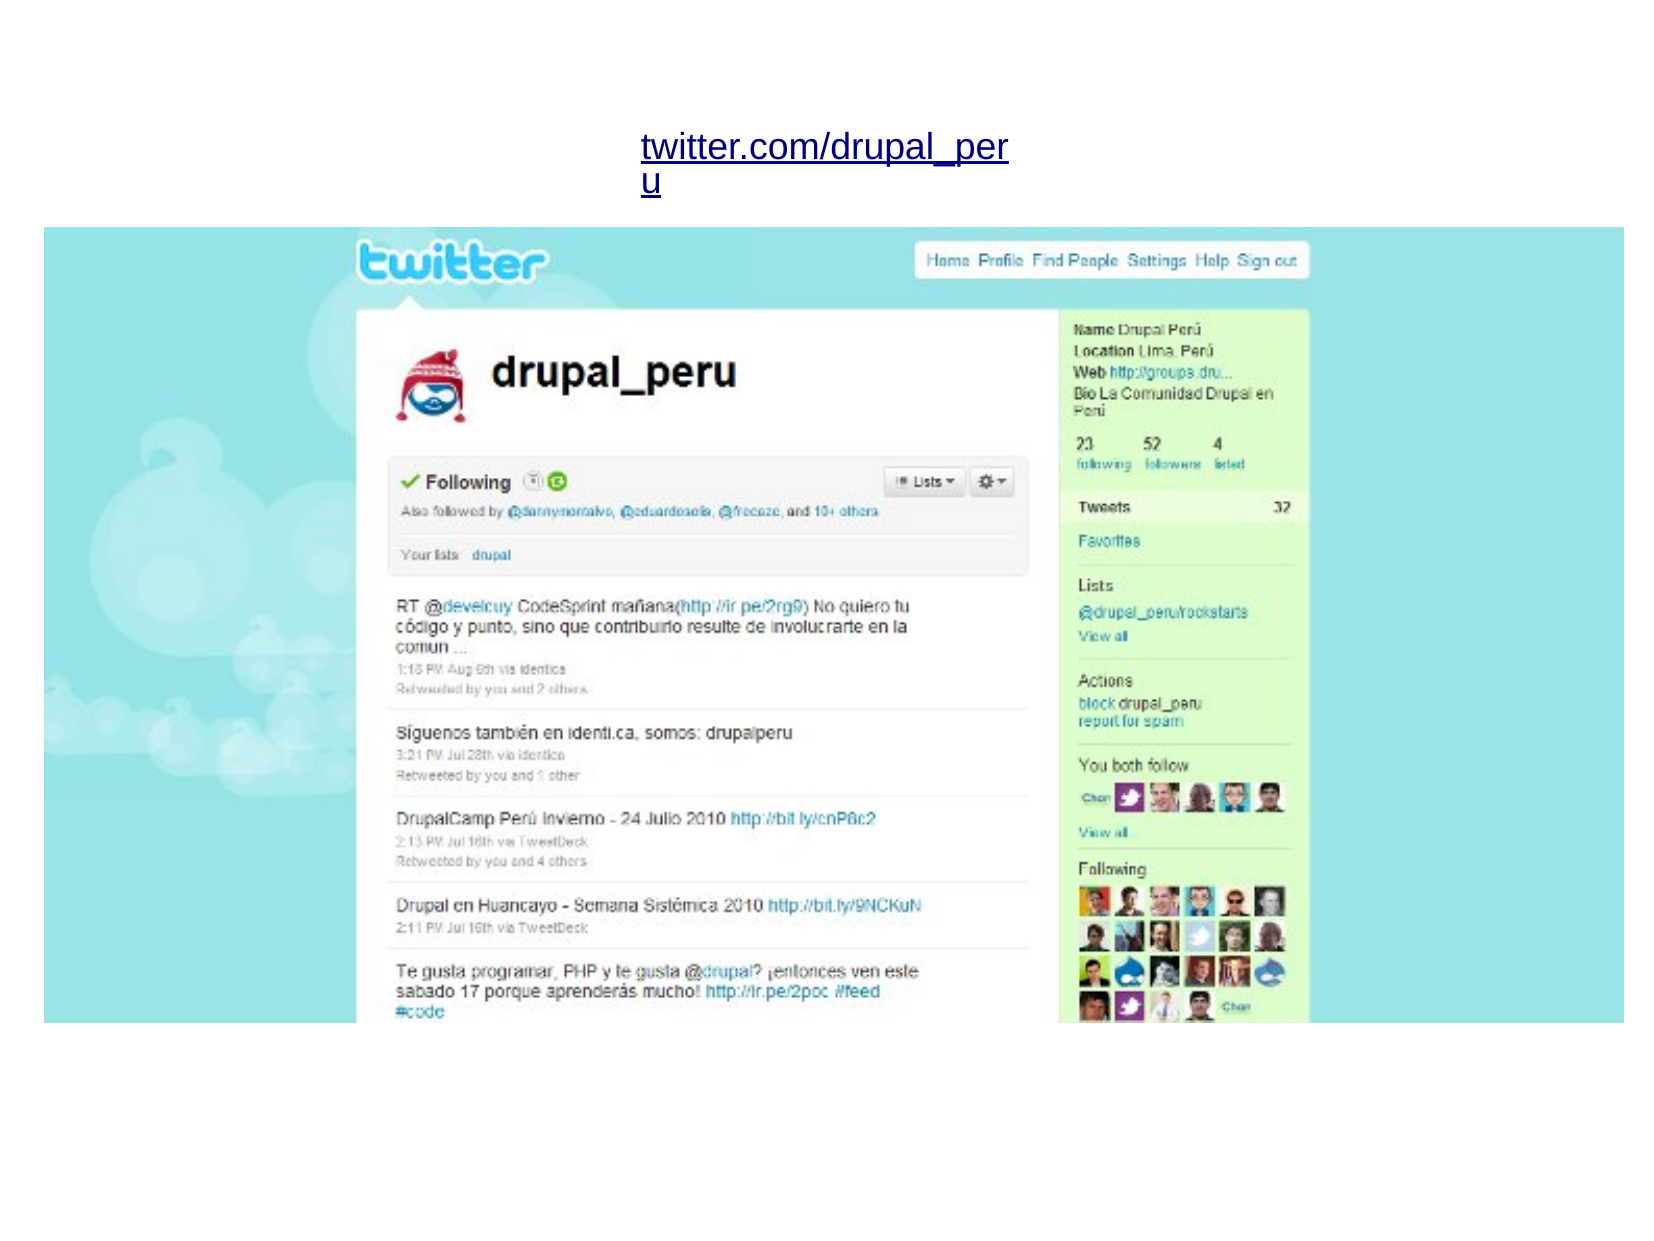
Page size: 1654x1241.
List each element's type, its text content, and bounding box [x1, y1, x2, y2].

text_box twitter.com/drupal_peru [625, 117, 1040, 175]
picture [44, 227, 1624, 1023]
